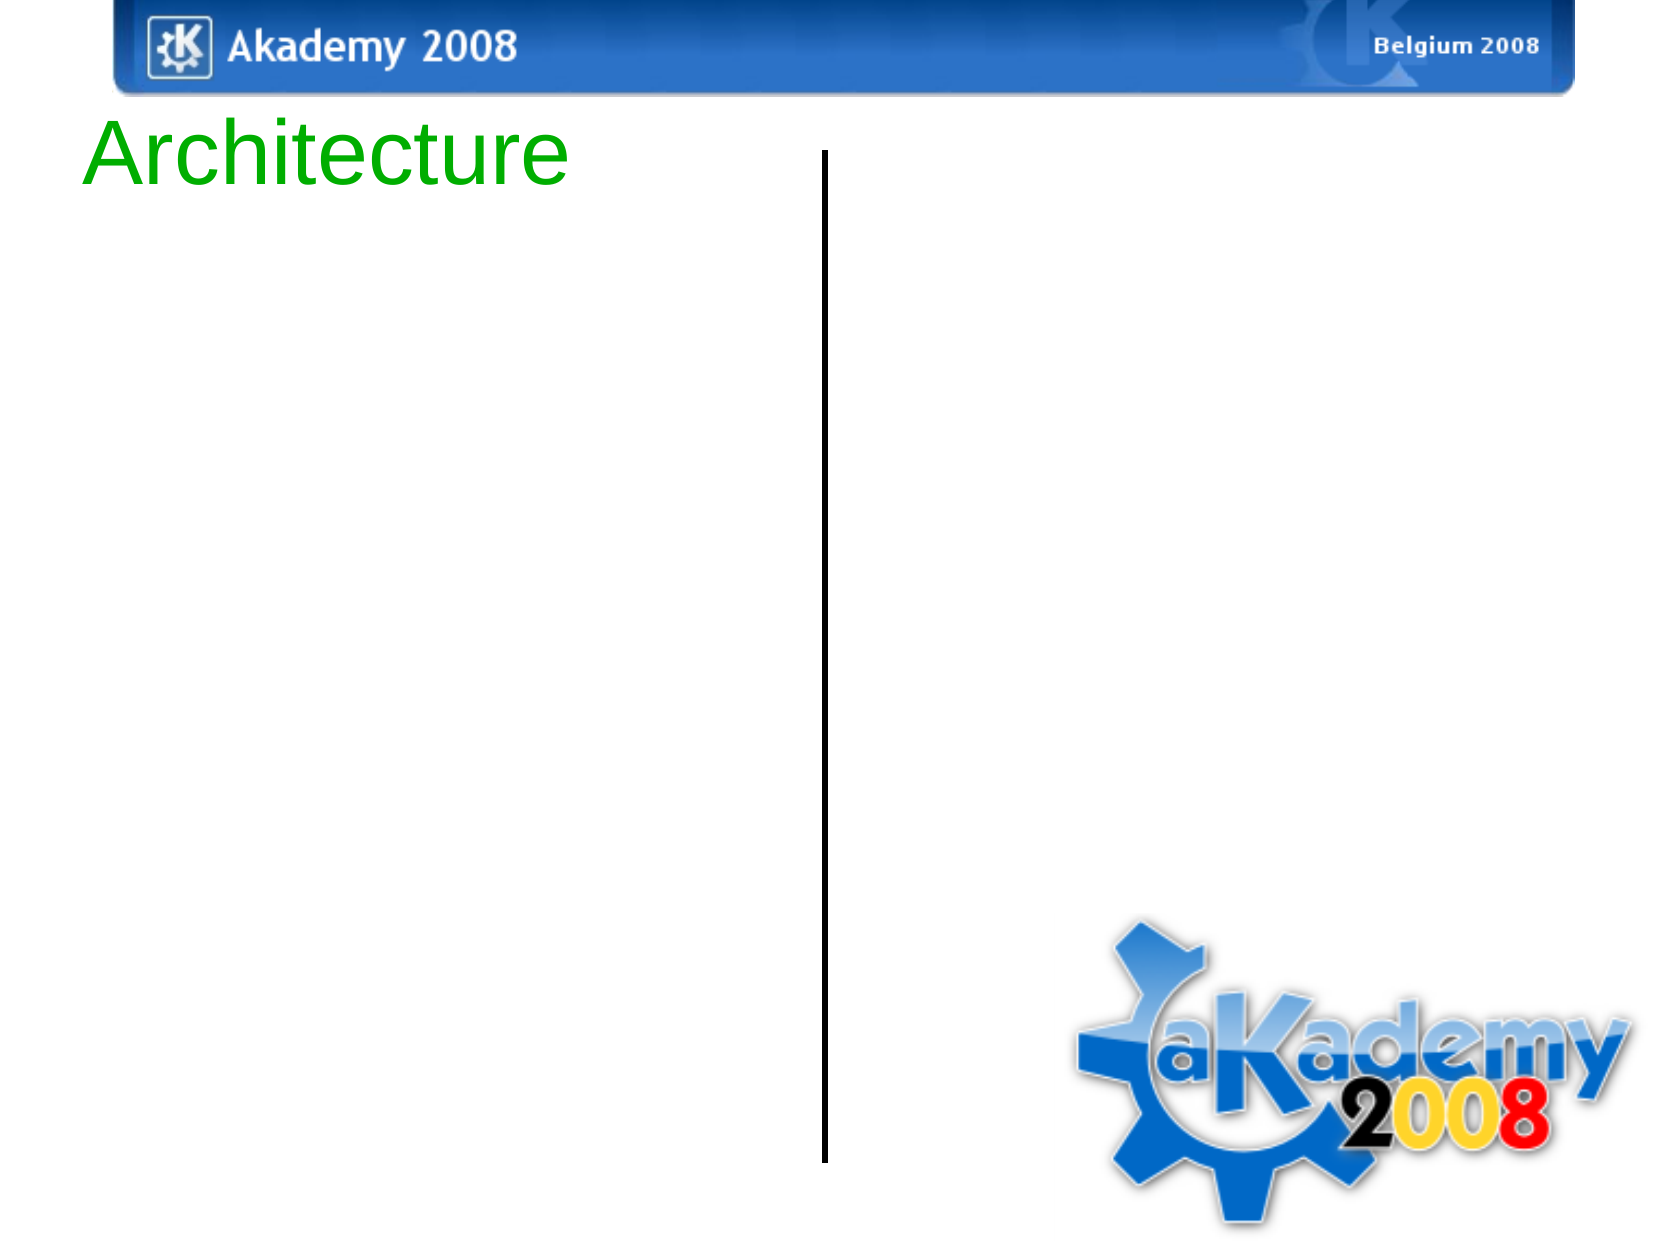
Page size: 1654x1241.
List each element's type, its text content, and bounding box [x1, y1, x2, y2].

title Architecture [82, 49, 1571, 257]
picture [112, 0, 1575, 98]
picture [1053, 913, 1654, 1241]
